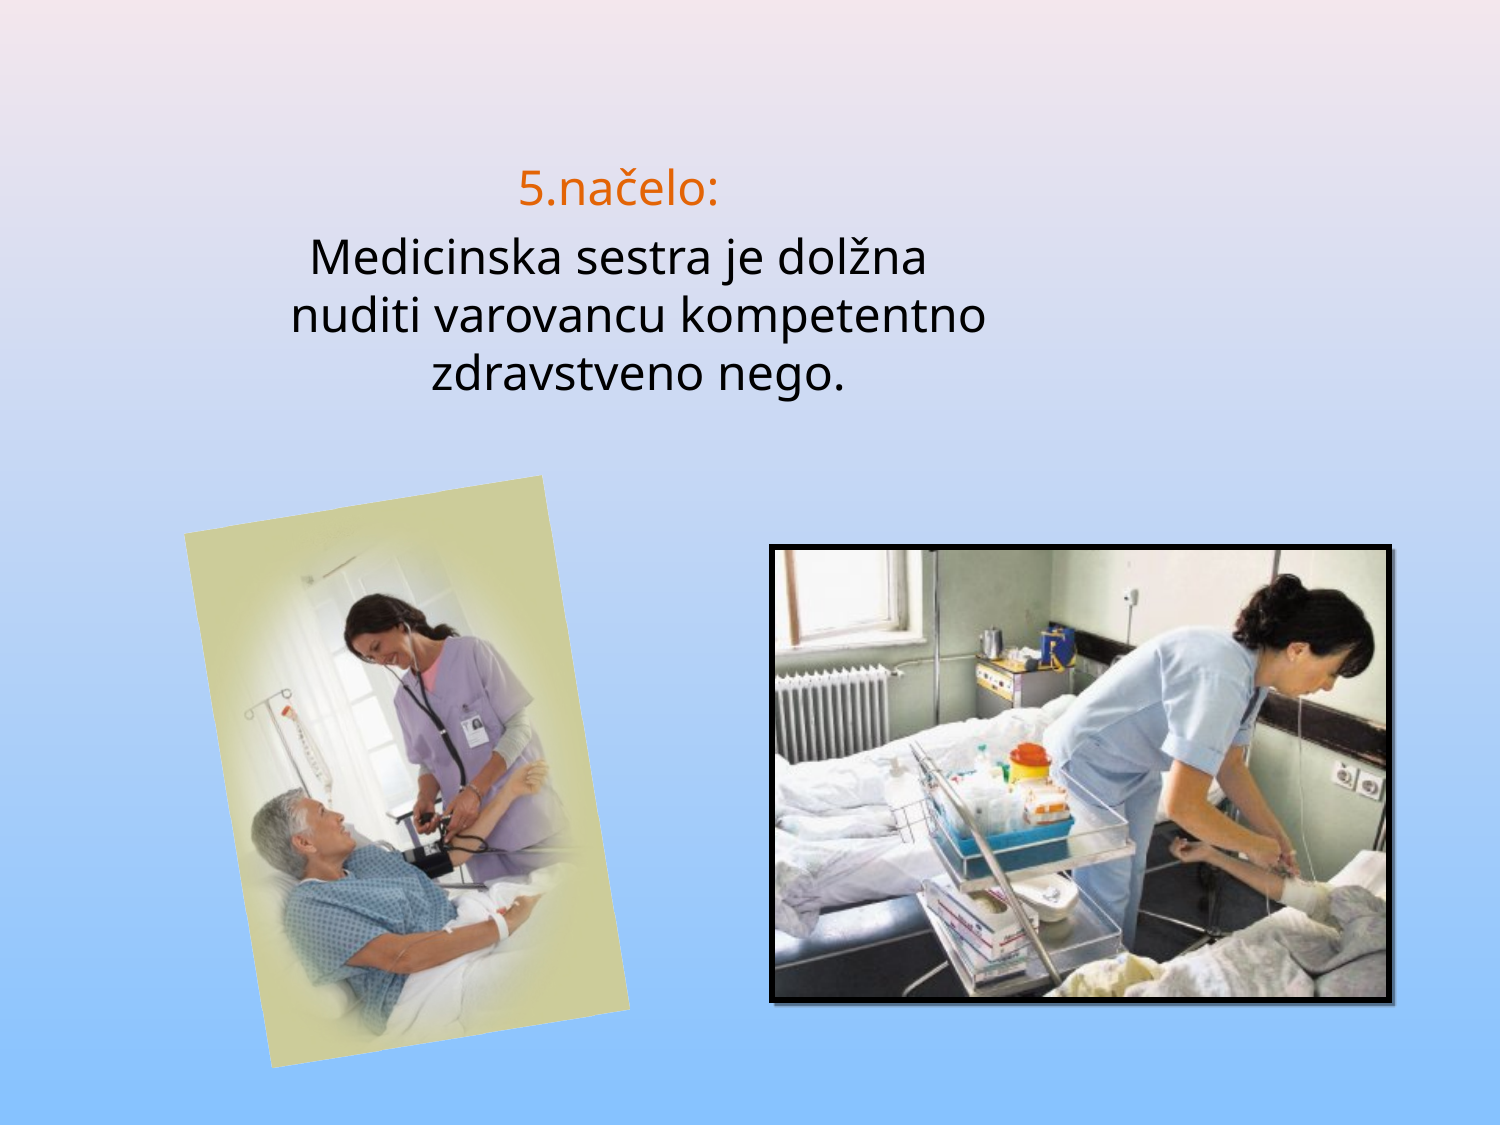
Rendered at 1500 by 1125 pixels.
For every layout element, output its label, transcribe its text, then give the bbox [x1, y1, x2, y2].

picture [183, 474, 630, 1069]
picture [774, 549, 1386, 997]
list 5.načelo: Medicinska sestra je dolžna nuditi varovancu kompetentno zdravstveno nego. [225, 149, 1013, 438]
